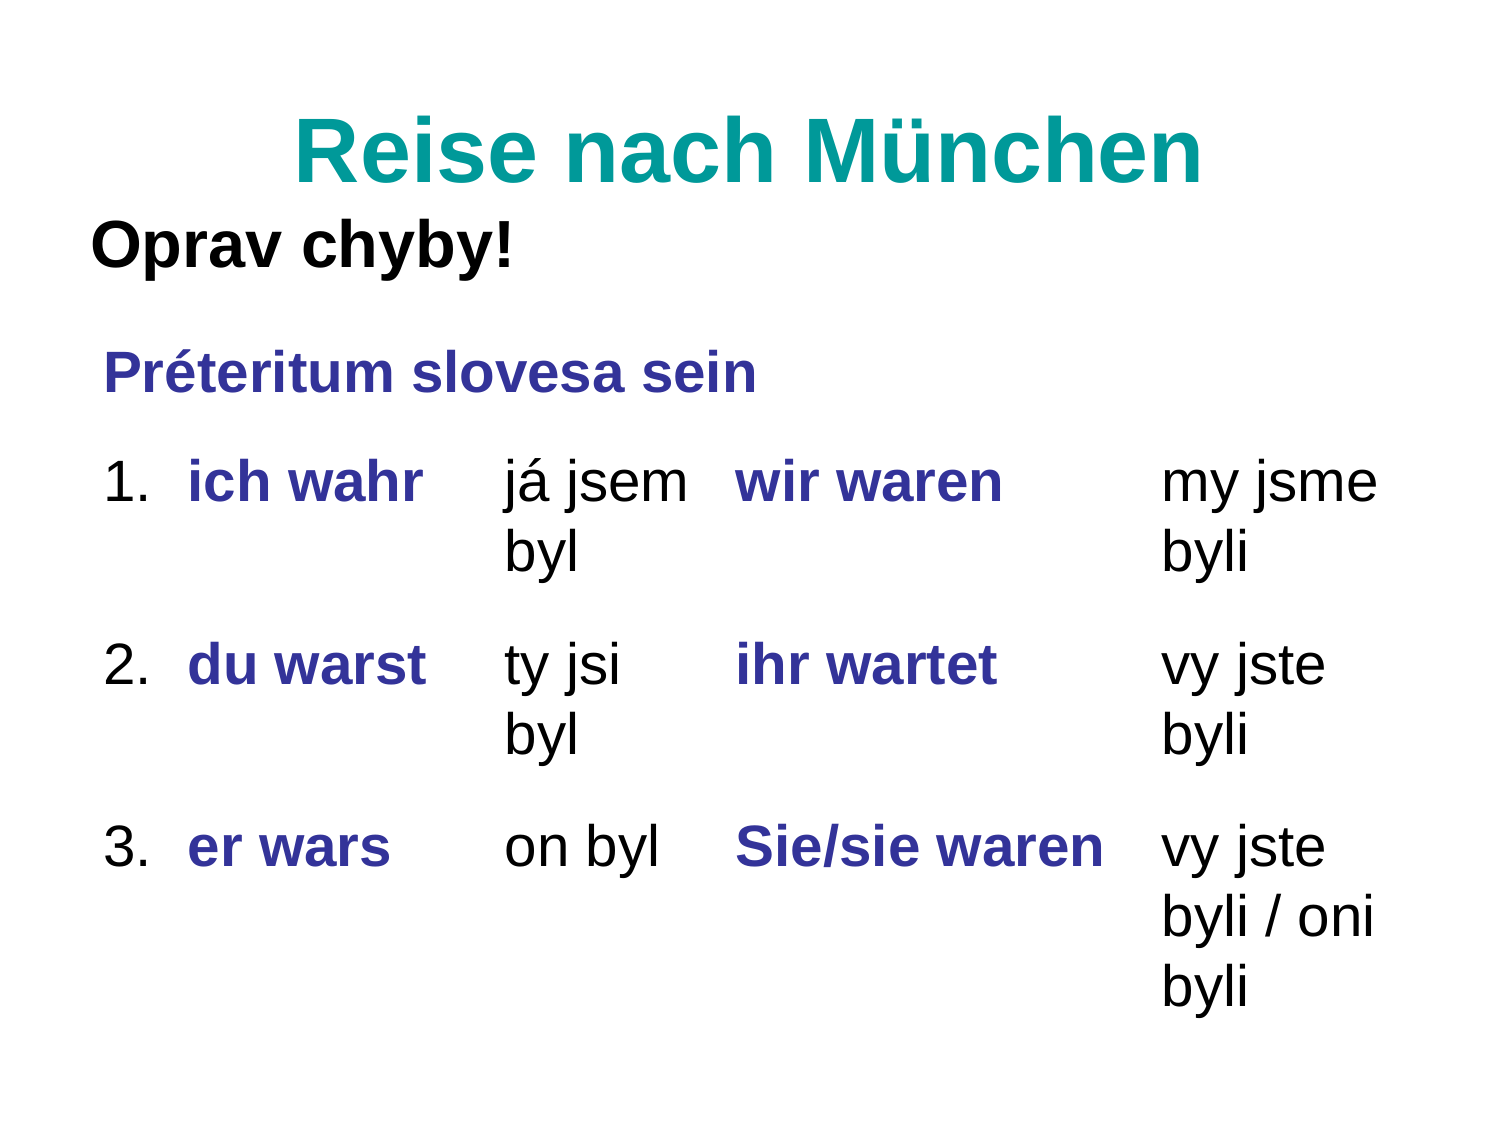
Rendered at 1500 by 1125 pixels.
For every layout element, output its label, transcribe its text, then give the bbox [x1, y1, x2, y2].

table_cell 2. [89, 619, 173, 801]
table_cell ty jsi byl [490, 619, 721, 801]
table_header Préteritum slovesa sein [89, 326, 1439, 435]
table_cell on byl [490, 801, 721, 1026]
table_cell vy jste byli / oni byli [1147, 801, 1439, 1026]
table_cell my jsme byli [1147, 435, 1439, 619]
table_cell wir waren [721, 435, 1147, 619]
table_cell ich wahr [173, 435, 490, 619]
table_cell du warst [173, 619, 490, 801]
table_cell Sie/sie waren [721, 801, 1147, 1026]
table_cell vy jste byli [1147, 619, 1439, 801]
table_cell er wars [173, 801, 490, 1026]
table_cell 3. [89, 801, 173, 1026]
table_cell já jsem byl [490, 435, 721, 619]
table_cell 1. [89, 435, 173, 619]
table_cell ihr wartet [721, 619, 1147, 801]
title Reise nach München Oprav chyby! [75, 45, 1426, 327]
